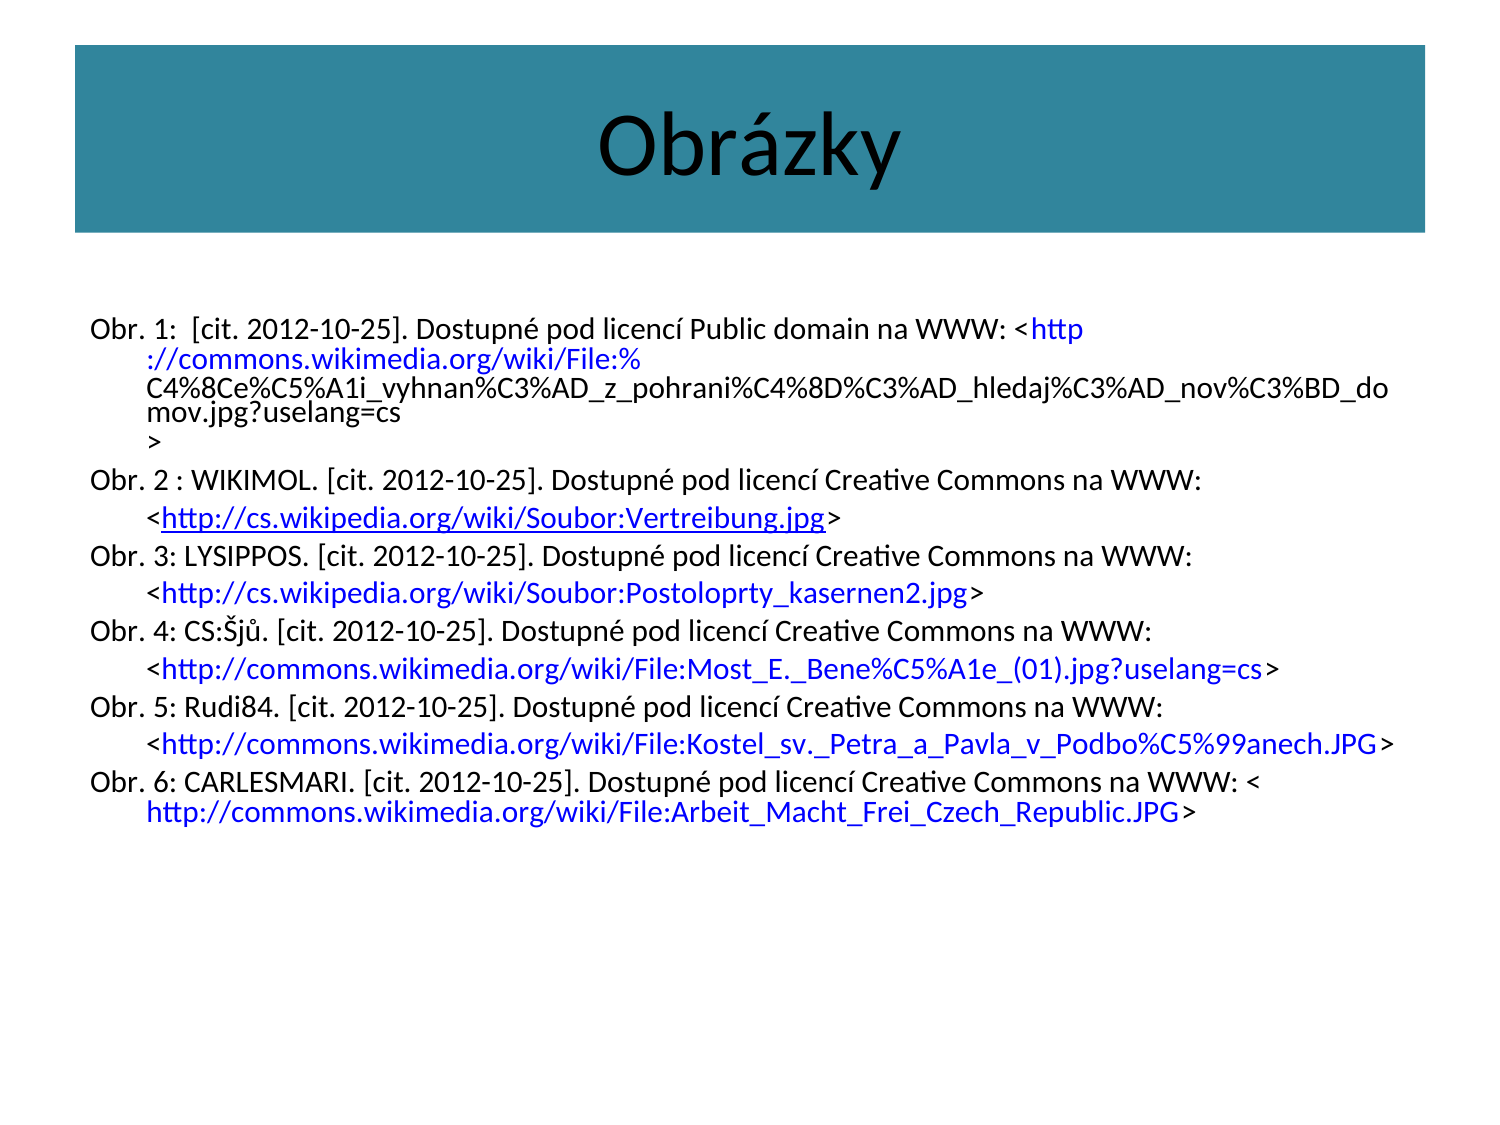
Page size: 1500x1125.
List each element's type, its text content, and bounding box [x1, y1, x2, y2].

title Obrázky [75, 45, 1426, 233]
list Obr. 1: [cit. 2012-10-25]. Dostupné pod licencí Public domain na WWW: <http://commons.wikimedia.org/wiki/File:%C4%8Ce%C5%A1i_vyhnan%C3%AD_z_pohrani%C4%8D%C3%AD_hledaj%C3%AD_nov%C3%BD_domov.jpg?uselang=cs> Obr. 2 : WIKIMOL. [cit. 2012-10-25]. Dostupné pod licencí Creative Commons na WWW: <http://cs.wikipedia.org/wiki/Soubor:Vertreibung.jpg> Obr. 3: LYSIPPOS. [cit. 2012-10-25]. Dostupné pod licencí Creative Commons na WWW: <http://cs.wikipedia.org/wiki/Soubor:Postoloprty_kasernen2.jpg> Obr. 4: CS:Šjů. [cit. 2012-10-25]. Dostupné pod licencí Creative Commons na WWW: <http://commons.wikimedia.org/wiki/File:Most_E._Bene%C5%A1e_(01).jpg?uselang=cs> Obr. 5: Rudi84. [cit. 2012-10-25]. Dostupné pod licencí Creative Commons na WWW: <http://commons.wikimedia.org/wiki/File:Kostel_sv._Petra_a_Pavla_v_Podbo%C5%99anech.JPG> Obr. 6: CARLESMARI. [cit. 2012-10-25]. Dostupné pod licencí Creative Commons na WWW: <http://commons.wikimedia.org/wiki/File:Arbeit_Macht_Frei_Czech_Republic.JPG> [75, 262, 1426, 1006]
